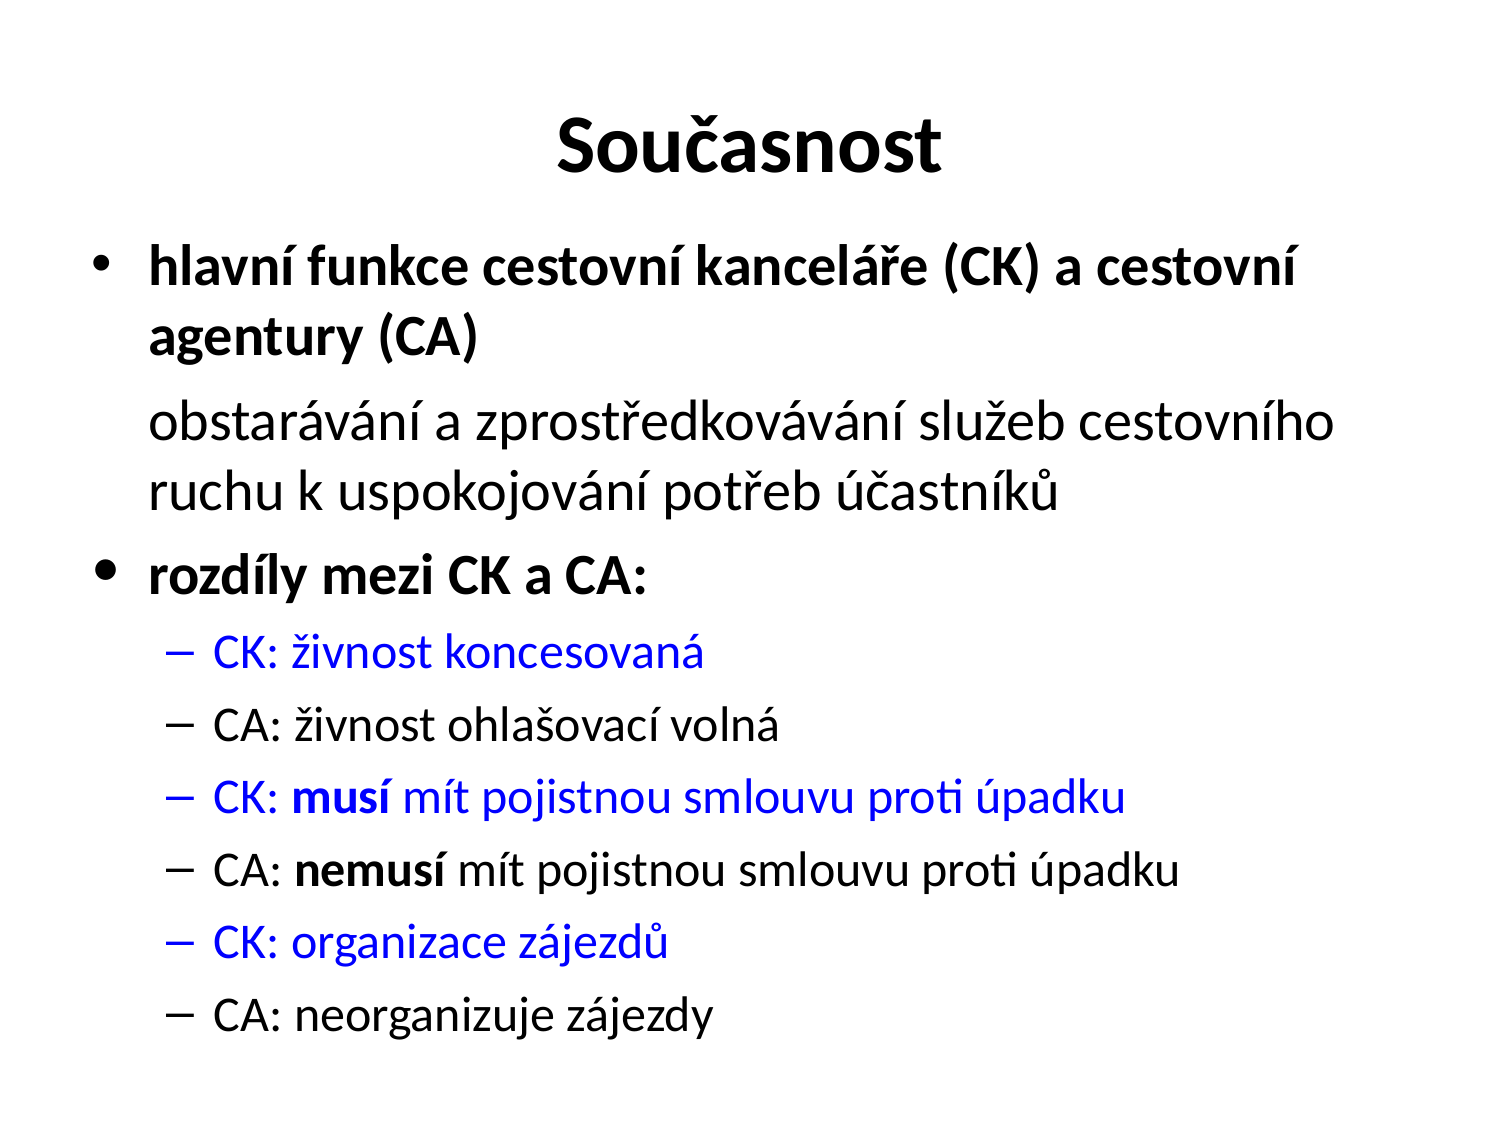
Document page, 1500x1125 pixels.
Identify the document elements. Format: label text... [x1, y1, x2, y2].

title Současnost [75, 45, 1426, 233]
list hlavní funkce cestovní kanceláře (CK) a cestovní agentury (CA) obstarávání a zprostředkovávání služeb cestovního ruchu k uspokojování potřeb účastníků rozdíly mezi CK a CA: CK: živnost koncesovaná CA: živnost ohlašovací volná CK: musí mít pojistnou smlouvu proti úpadku CA: nemusí mít pojistnou smlouvu proti úpadku CK: organizace zájezdů CA: neorganizuje zájezdy [76, 220, 1427, 1123]
